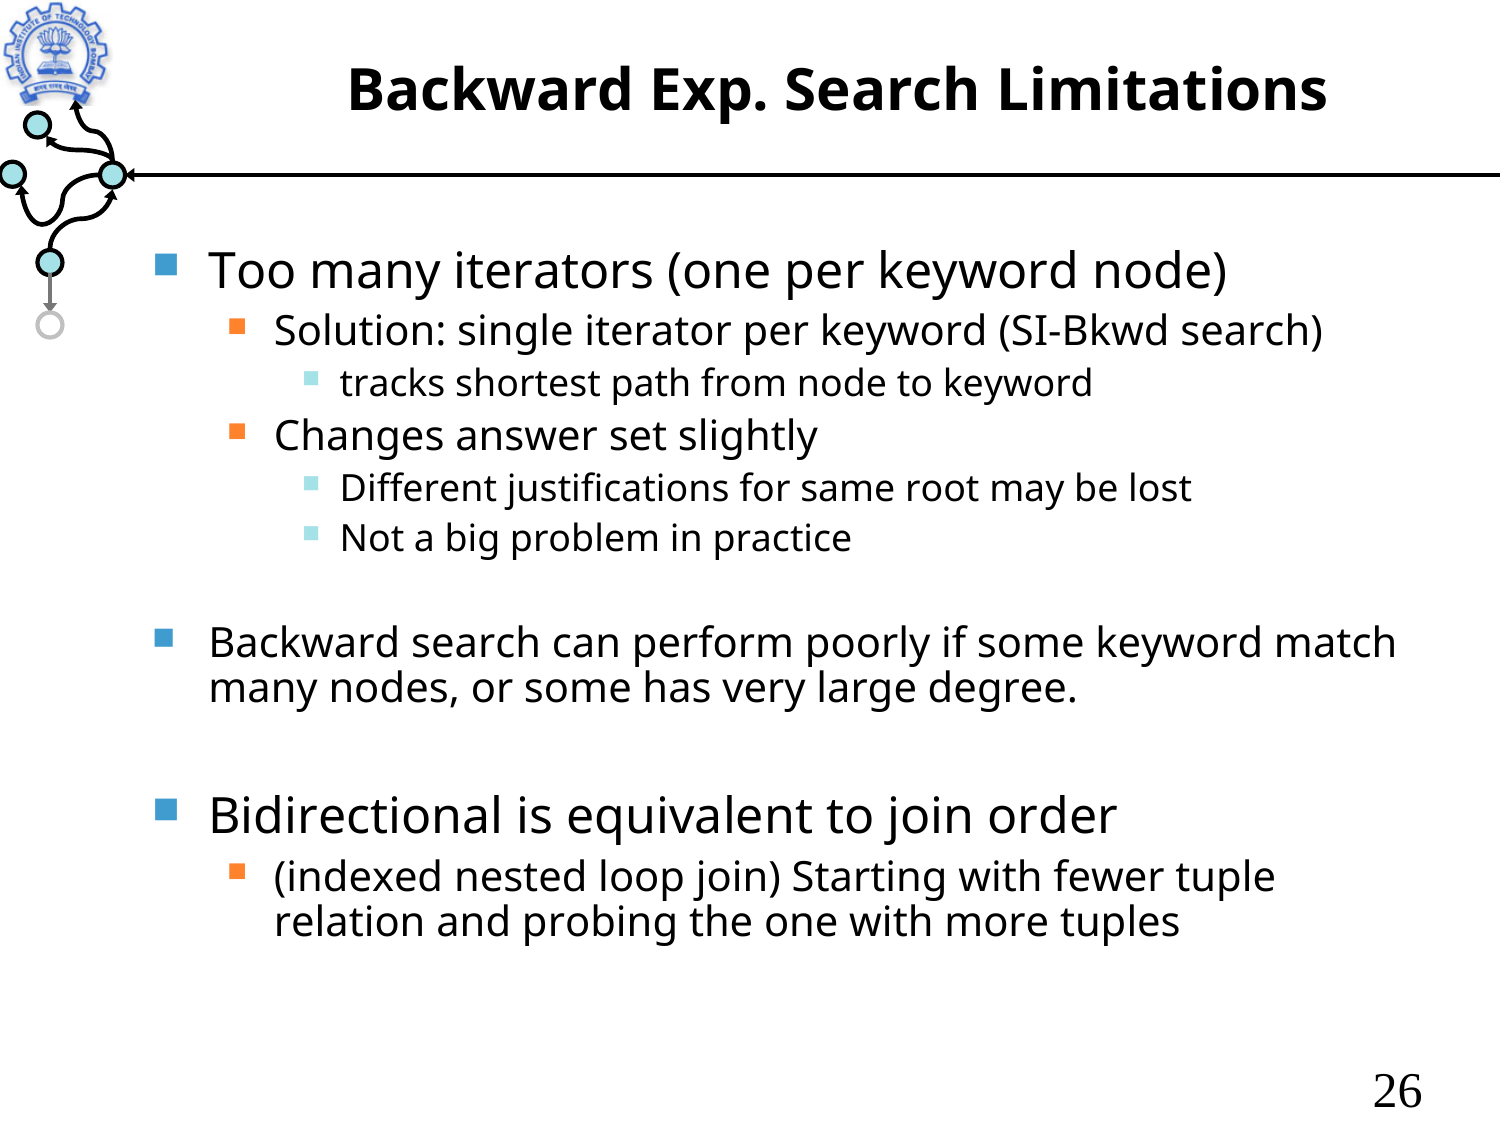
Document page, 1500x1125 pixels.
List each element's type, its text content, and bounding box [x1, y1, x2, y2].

list Too many iterators (one per keyword node) Solution: single iterator per keyword (SI-Bkwd search) tracks shortest path from node to keyword Changes answer set slightly Different justifications for same root may be lost Not a big problem in practice Backward search can perform poorly if some keyword match many nodes, or some has very large degree. Bidirectional is equivalent to join order (indexed nested loop join) Starting with fewer tuple relation and probing the one with more tuples [137, 237, 1450, 1063]
title Backward Exp. Search Limitations [200, 12, 1476, 163]
picture [0, 0, 113, 106]
